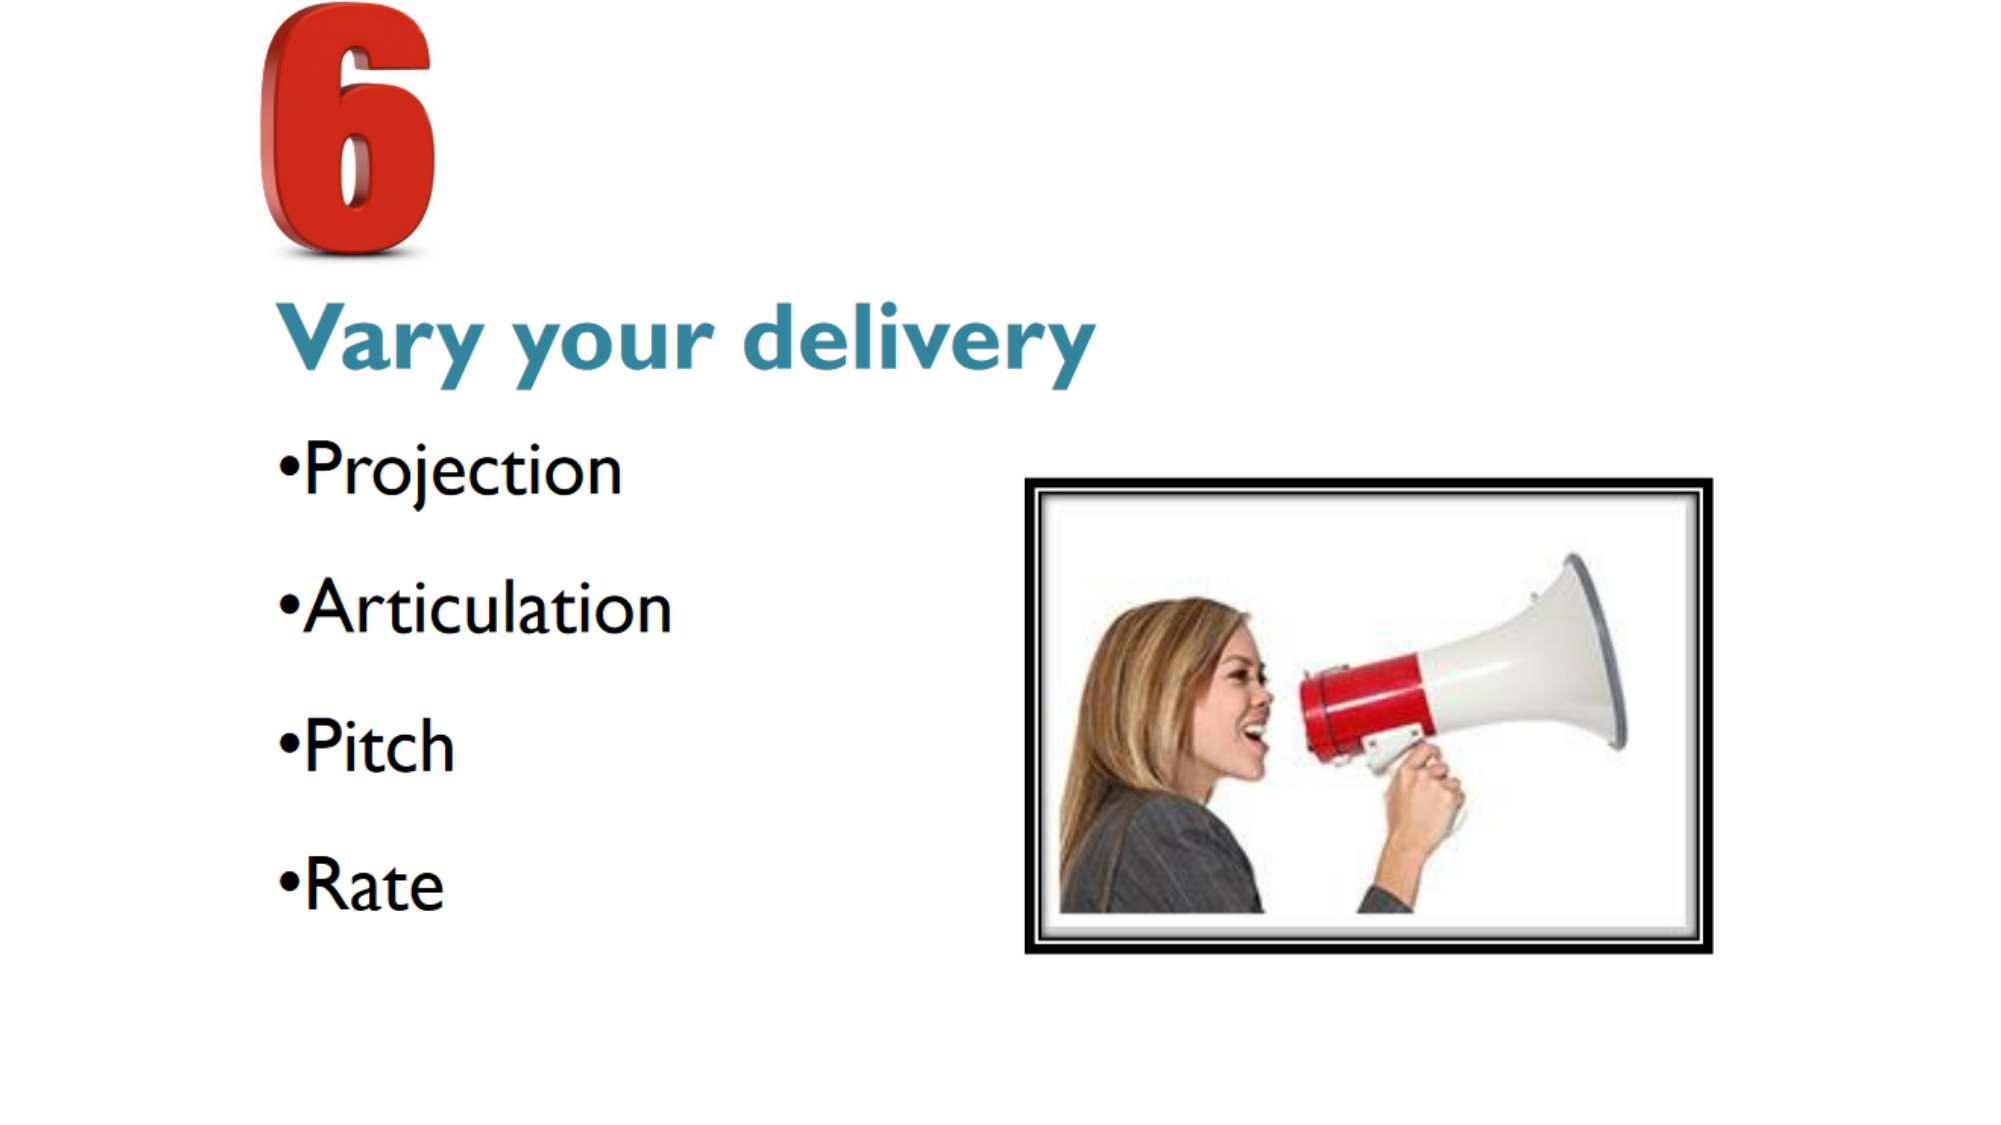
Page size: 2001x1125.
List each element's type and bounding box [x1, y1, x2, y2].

picture [233, 0, 1767, 1125]
